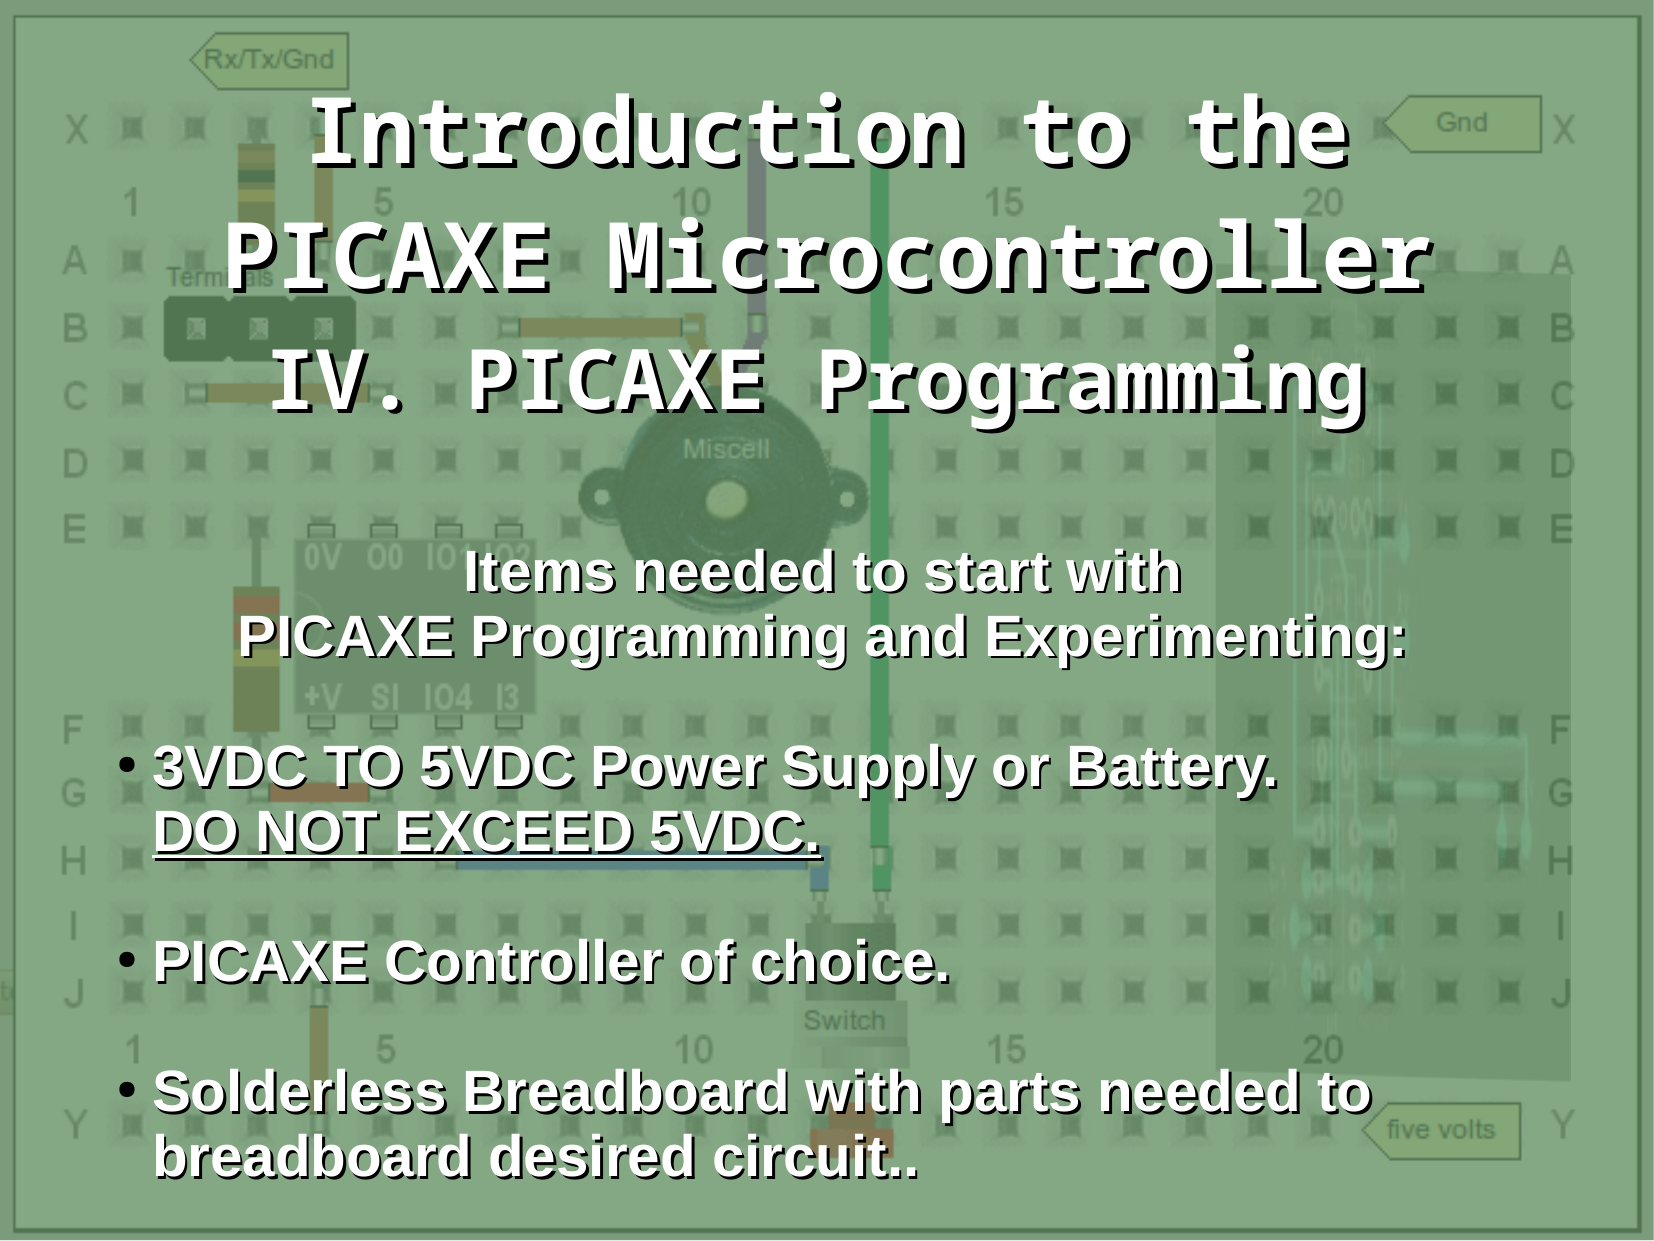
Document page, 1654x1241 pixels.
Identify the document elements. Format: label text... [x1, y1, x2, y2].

picture [0, 0, 1654, 1241]
subtitle IV. PICAXE Programming [71, 358, 1561, 1201]
text_box Items needed to start with PICAXE Programming and Experimenting: 3VDC TO 5VDC Power Supply or Battery. DO NOT EXCEED 5VDC. PICAXE Controller of choice. Solderless Breadboard with parts needed to breadboard desired circuit.. [101, 531, 1546, 1210]
title Introduction to the PICAXE Microcontroller [82, 75, 1571, 306]
